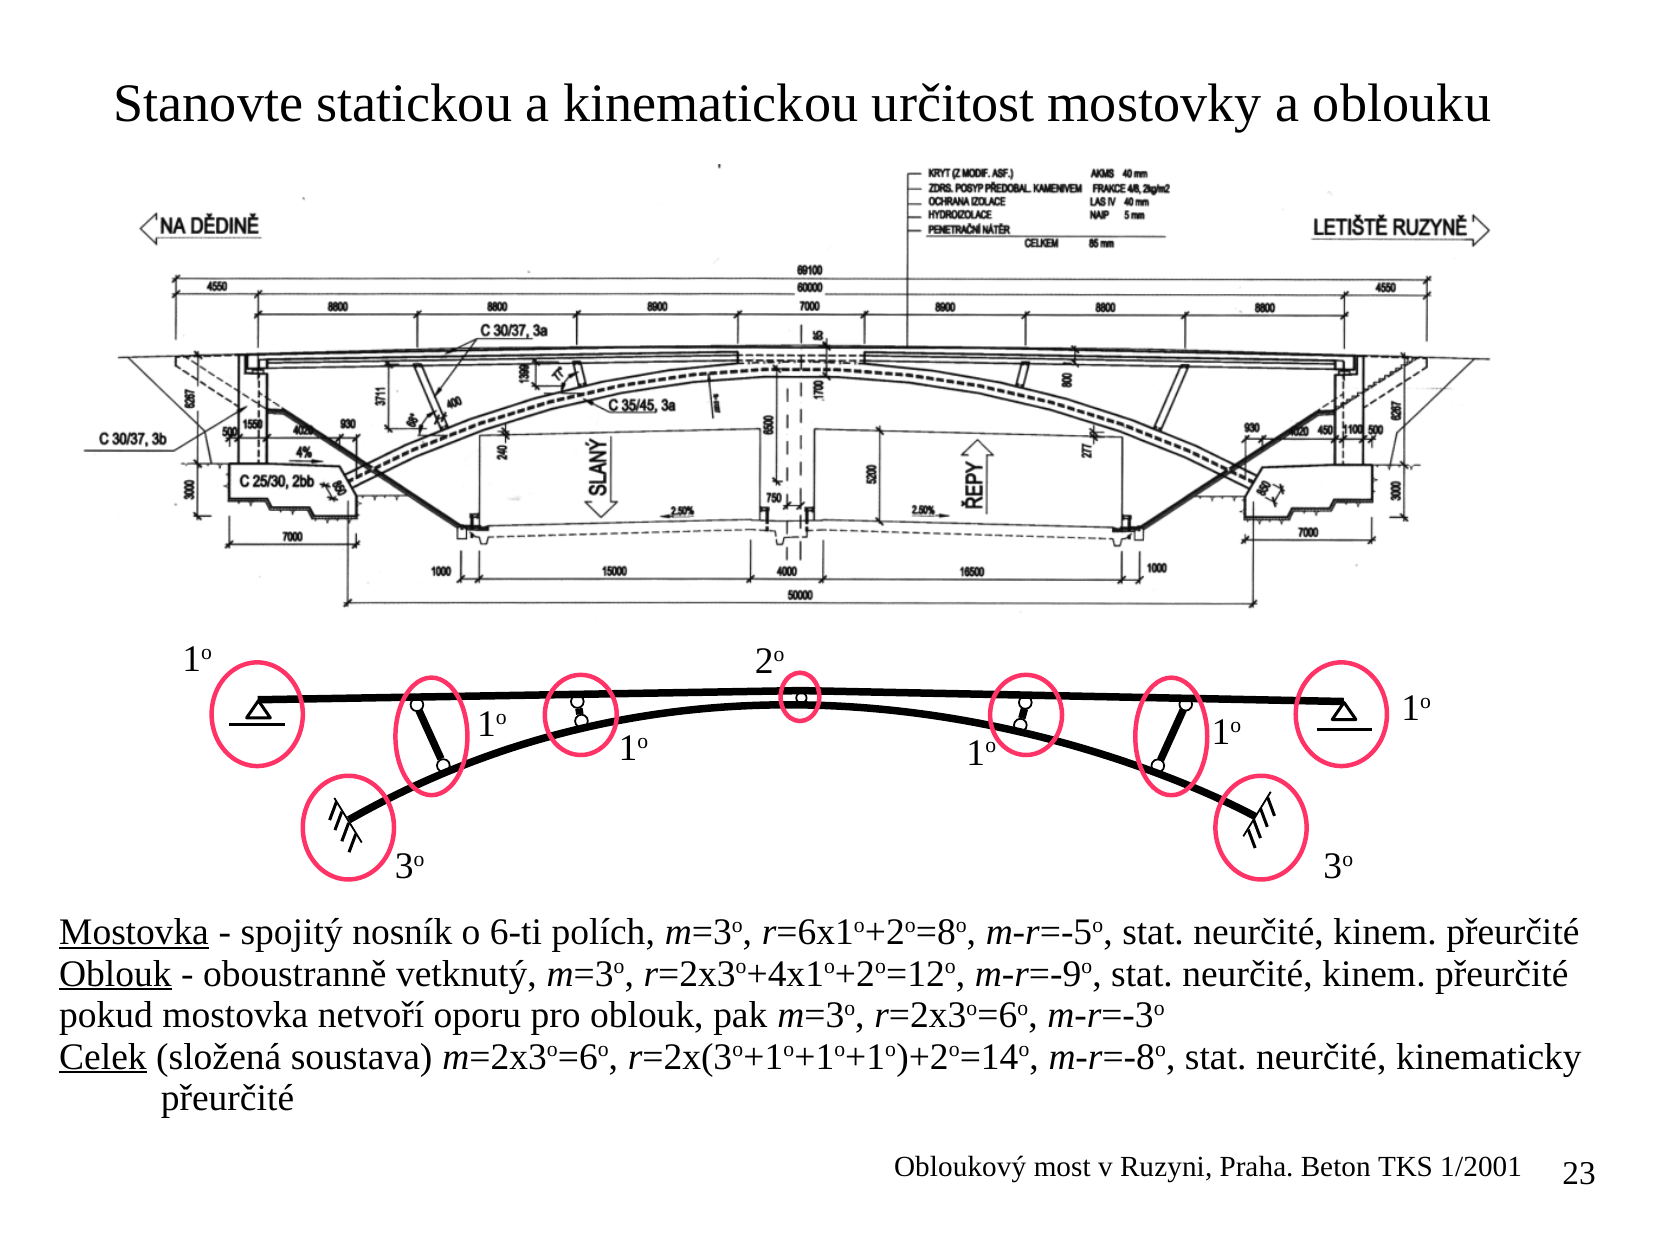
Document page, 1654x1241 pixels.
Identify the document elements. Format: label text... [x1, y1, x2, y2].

text_box 3o [379, 838, 466, 899]
text_box 3o [1308, 838, 1394, 899]
text_box 1o [462, 695, 548, 757]
text_box Mostovka - spojitý nosník o 6-ti polích, m=3o, r=6x1o+2o=8o, m-r=-5o, stat. neurčité, kinem. přeurčité Oblouk - oboustranně vetknutý, m=3o, r=2x3o+4x1o+2o=12o, m-r=-9o, stat. neurčité, kinem. přeurčité pokud mostovka netvoří oporu pro oblouk, pak m=3o, r=2x3o=6o, m-r=-3o Celek (složená soustava) m=2x3o=6o, r=2x(3o+1o+1o+1o)+2o=14o, m-r=-8o, stat. neurčité, kinematicky přeurčité [44, 903, 1609, 1146]
title Stanovte statickou a kinematickou určitost mostovky a oblouku [59, 7, 1548, 200]
picture [79, 164, 1499, 620]
text_box 1o [1196, 703, 1283, 764]
text_box 1o [603, 719, 689, 781]
text_box 1o [1386, 679, 1472, 741]
text_box Obloukový most v Ruzyni, Praha. Beton TKS 1/2001 [772, 1146, 1538, 1194]
text_box 1o [167, 630, 253, 692]
text_box 1o [951, 724, 1038, 785]
text_box 2o [740, 633, 826, 694]
